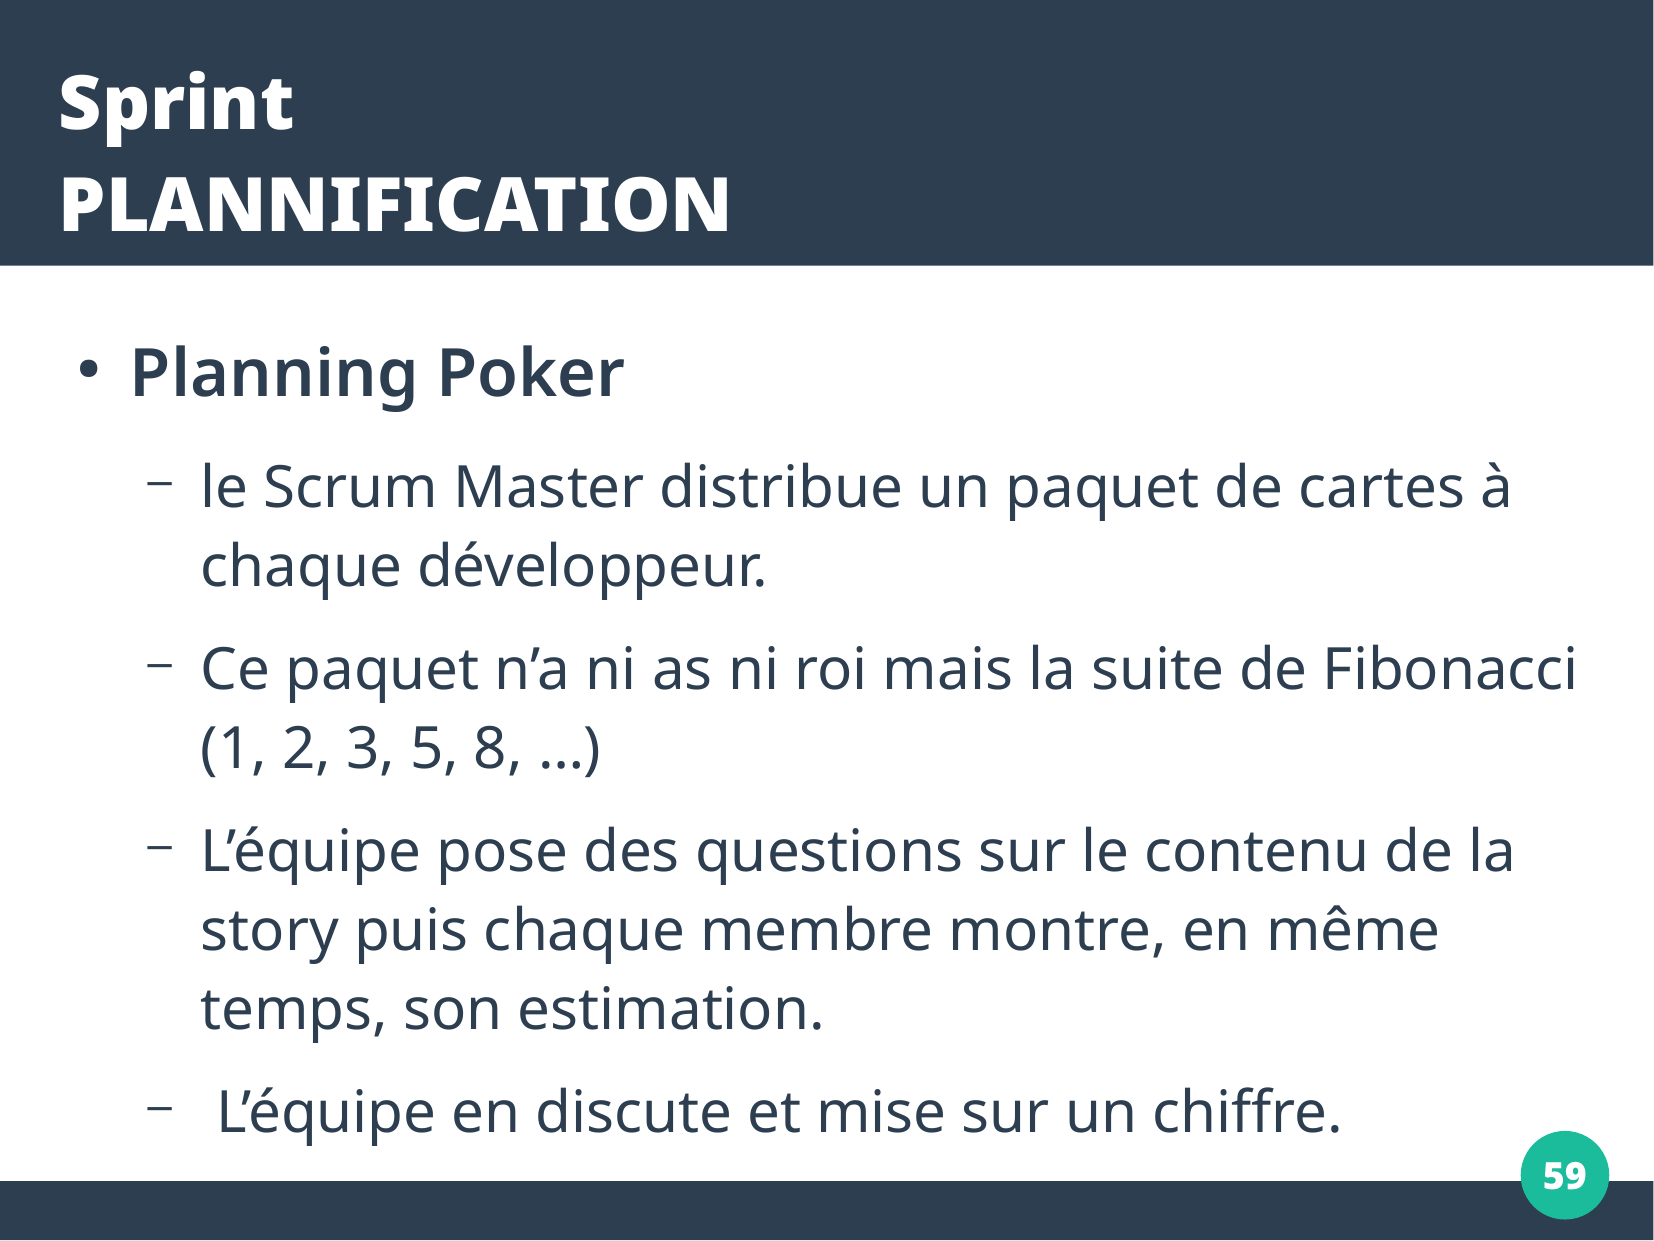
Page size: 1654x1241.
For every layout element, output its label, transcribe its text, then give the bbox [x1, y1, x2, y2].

list Planning Poker le Scrum Master distribue un paquet de cartes à chaque développeur. Ce paquet n’a ni as ni roi mais la suite de Fibonacci (1, 2, 3, 5, 8, …) L’équipe pose des questions sur le contenu de la story puis chaque membre montre, en même temps, son estimation. L’équipe en discute et mise sur un chiffre. [59, 324, 1595, 1152]
title Sprint PLANNIFICATION [59, 49, 1595, 207]
